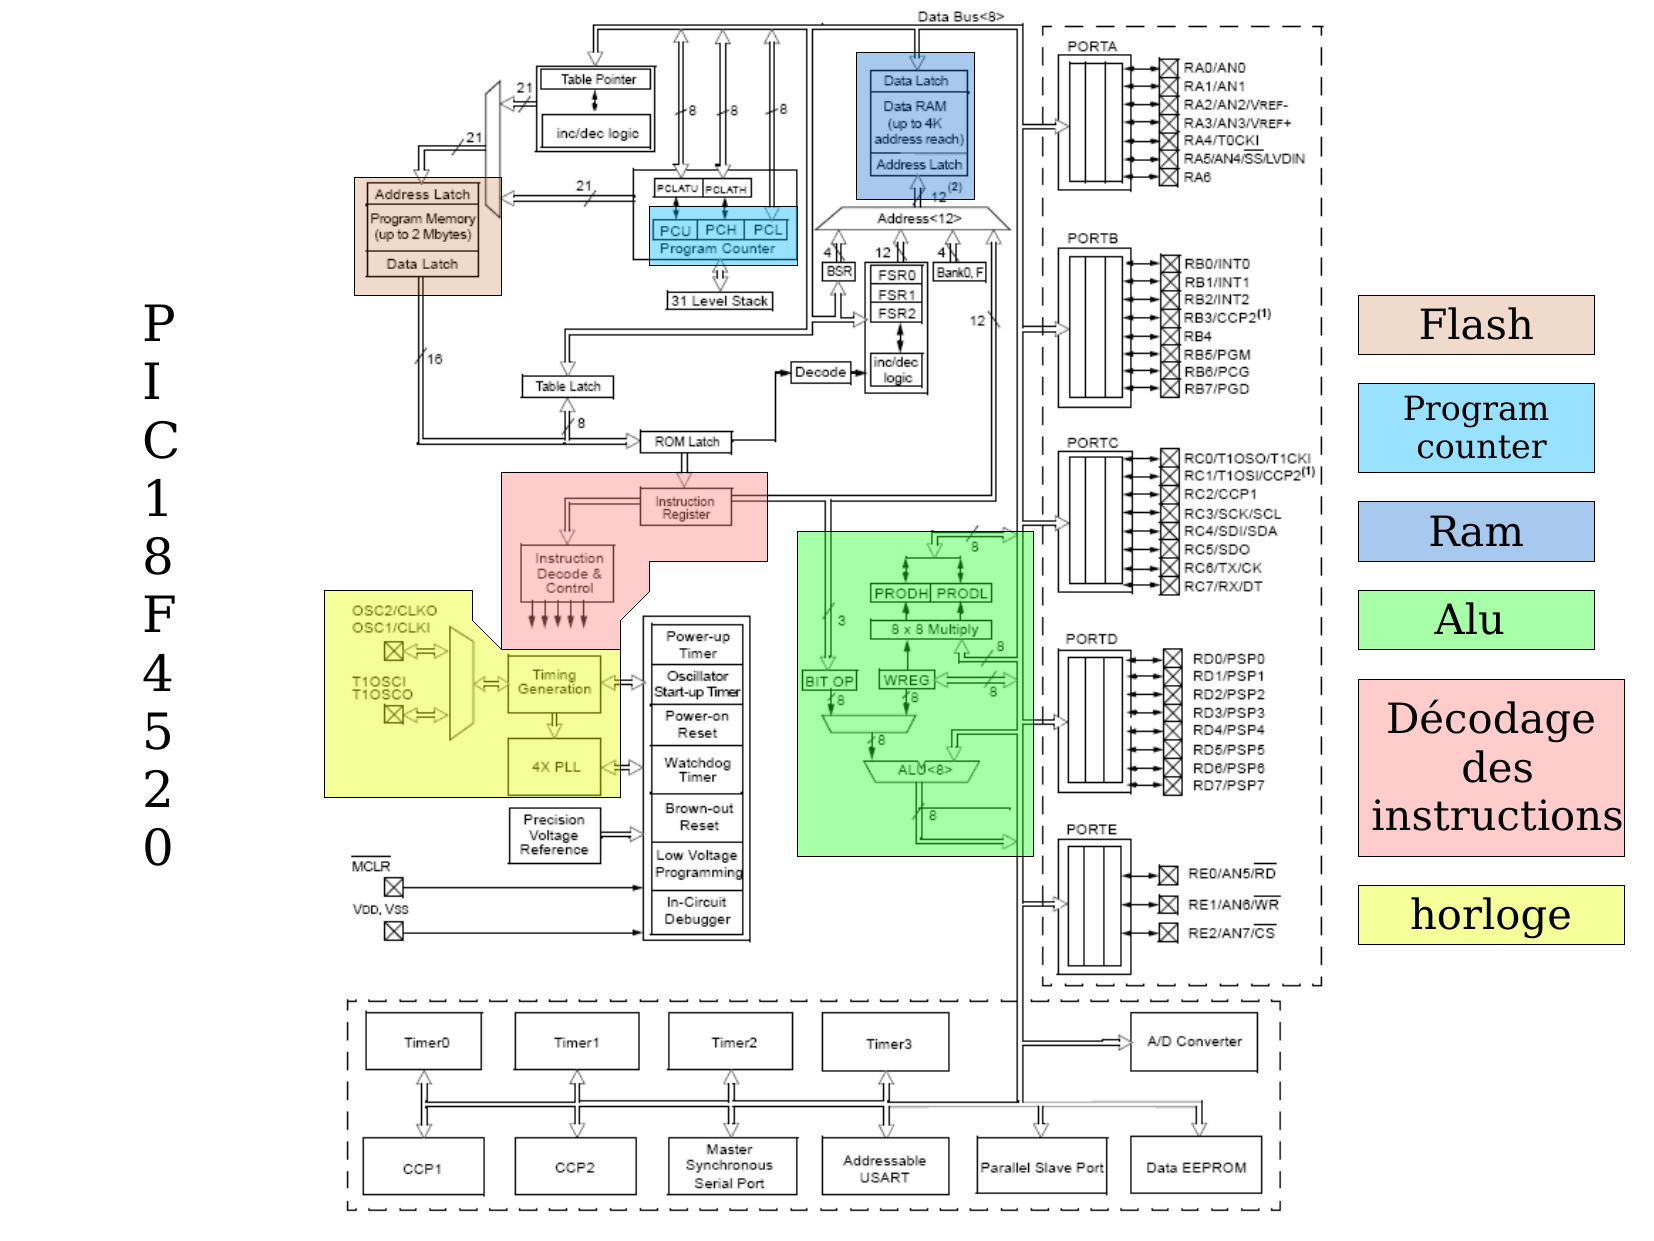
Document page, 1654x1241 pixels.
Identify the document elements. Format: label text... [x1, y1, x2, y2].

text_box [856, 52, 975, 200]
picture [340, 0, 1328, 1241]
text_box Program counter [1358, 383, 1595, 473]
text_box Décodage des instructions [1358, 679, 1625, 857]
text_box Ram [1358, 501, 1595, 562]
text_box [354, 177, 502, 296]
text_box P I C 1 8 F 4 5 2 0 [142, 295, 181, 878]
text_box [649, 206, 798, 266]
text_box Alu [1358, 590, 1595, 650]
text_box [324, 472, 768, 798]
text_box [797, 531, 1034, 857]
text_box horloge [1358, 885, 1625, 945]
text_box Flash [1358, 295, 1595, 355]
